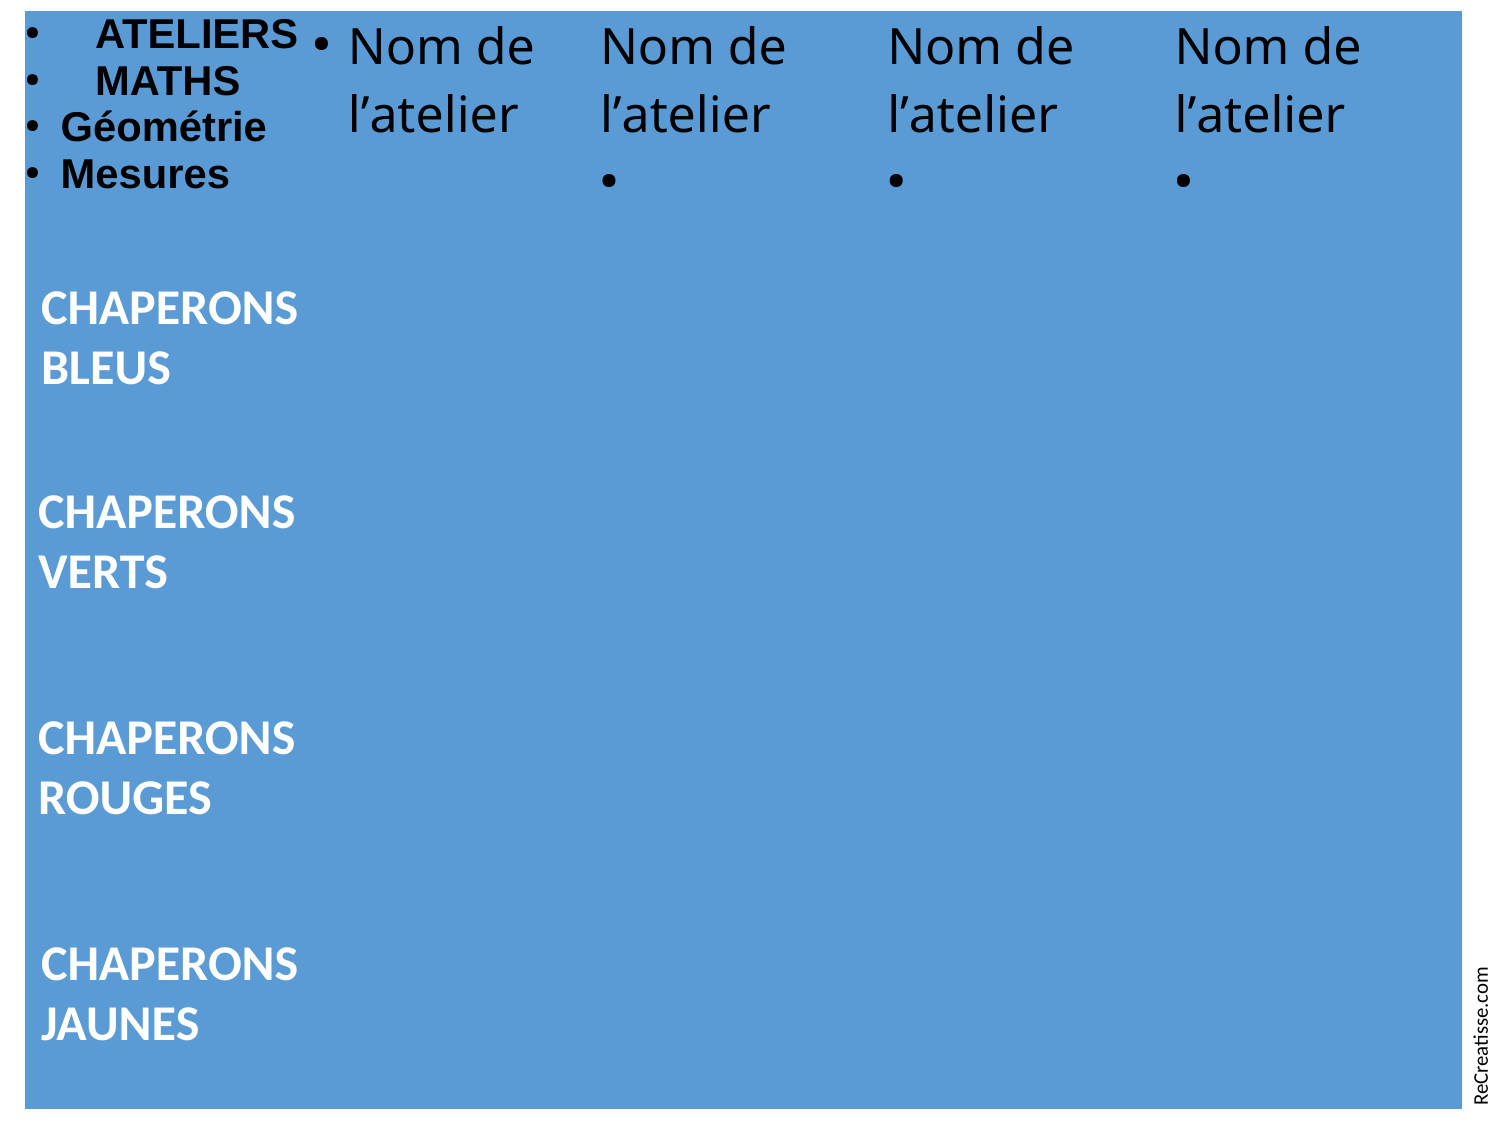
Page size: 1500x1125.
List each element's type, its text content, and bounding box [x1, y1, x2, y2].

table_cell [600, 231, 887, 450]
table_cell [313, 1058, 600, 1109]
table_cell [25, 670, 313, 697]
table_cell [887, 450, 1175, 670]
table_cell [313, 889, 600, 923]
table_cell [1175, 670, 1462, 889]
table_cell [1175, 889, 1462, 1109]
table_cell [313, 450, 600, 471]
table_header ATELIERS MATHS Géométrie Mesures [25, 11, 313, 231]
text_box CHAPERONS JAUNES [26, 923, 776, 1058]
table_cell [313, 606, 600, 670]
table_cell [25, 231, 313, 450]
table_cell [25, 606, 313, 670]
table_header Nom de l’atelier [313, 11, 600, 231]
table_cell [1175, 450, 1462, 670]
text_box CHAPERONS VERTS [23, 471, 773, 606]
text_box CHAPERONS ROUGES [23, 697, 773, 832]
table_header Nom de l’atelier [887, 11, 1175, 231]
table_cell [25, 832, 313, 889]
table_cell [313, 670, 600, 697]
table_cell [313, 231, 600, 267]
table_cell [25, 450, 313, 471]
table_cell [313, 402, 600, 450]
table_cell [887, 670, 1175, 889]
table_header Nom de l’atelier [1175, 11, 1462, 231]
table_cell [25, 889, 313, 1109]
table_cell [600, 889, 887, 1109]
table_cell [313, 832, 600, 889]
text_box CHAPERONS BLEUS [26, 267, 776, 402]
table_cell [887, 231, 1175, 450]
table_cell [600, 450, 887, 670]
text_box ReCreatisse.com [1460, 952, 1500, 1120]
table_cell [887, 889, 1175, 1109]
table_cell [1175, 231, 1462, 450]
table_header Nom de l’atelier [600, 11, 887, 231]
table_cell [600, 670, 887, 889]
